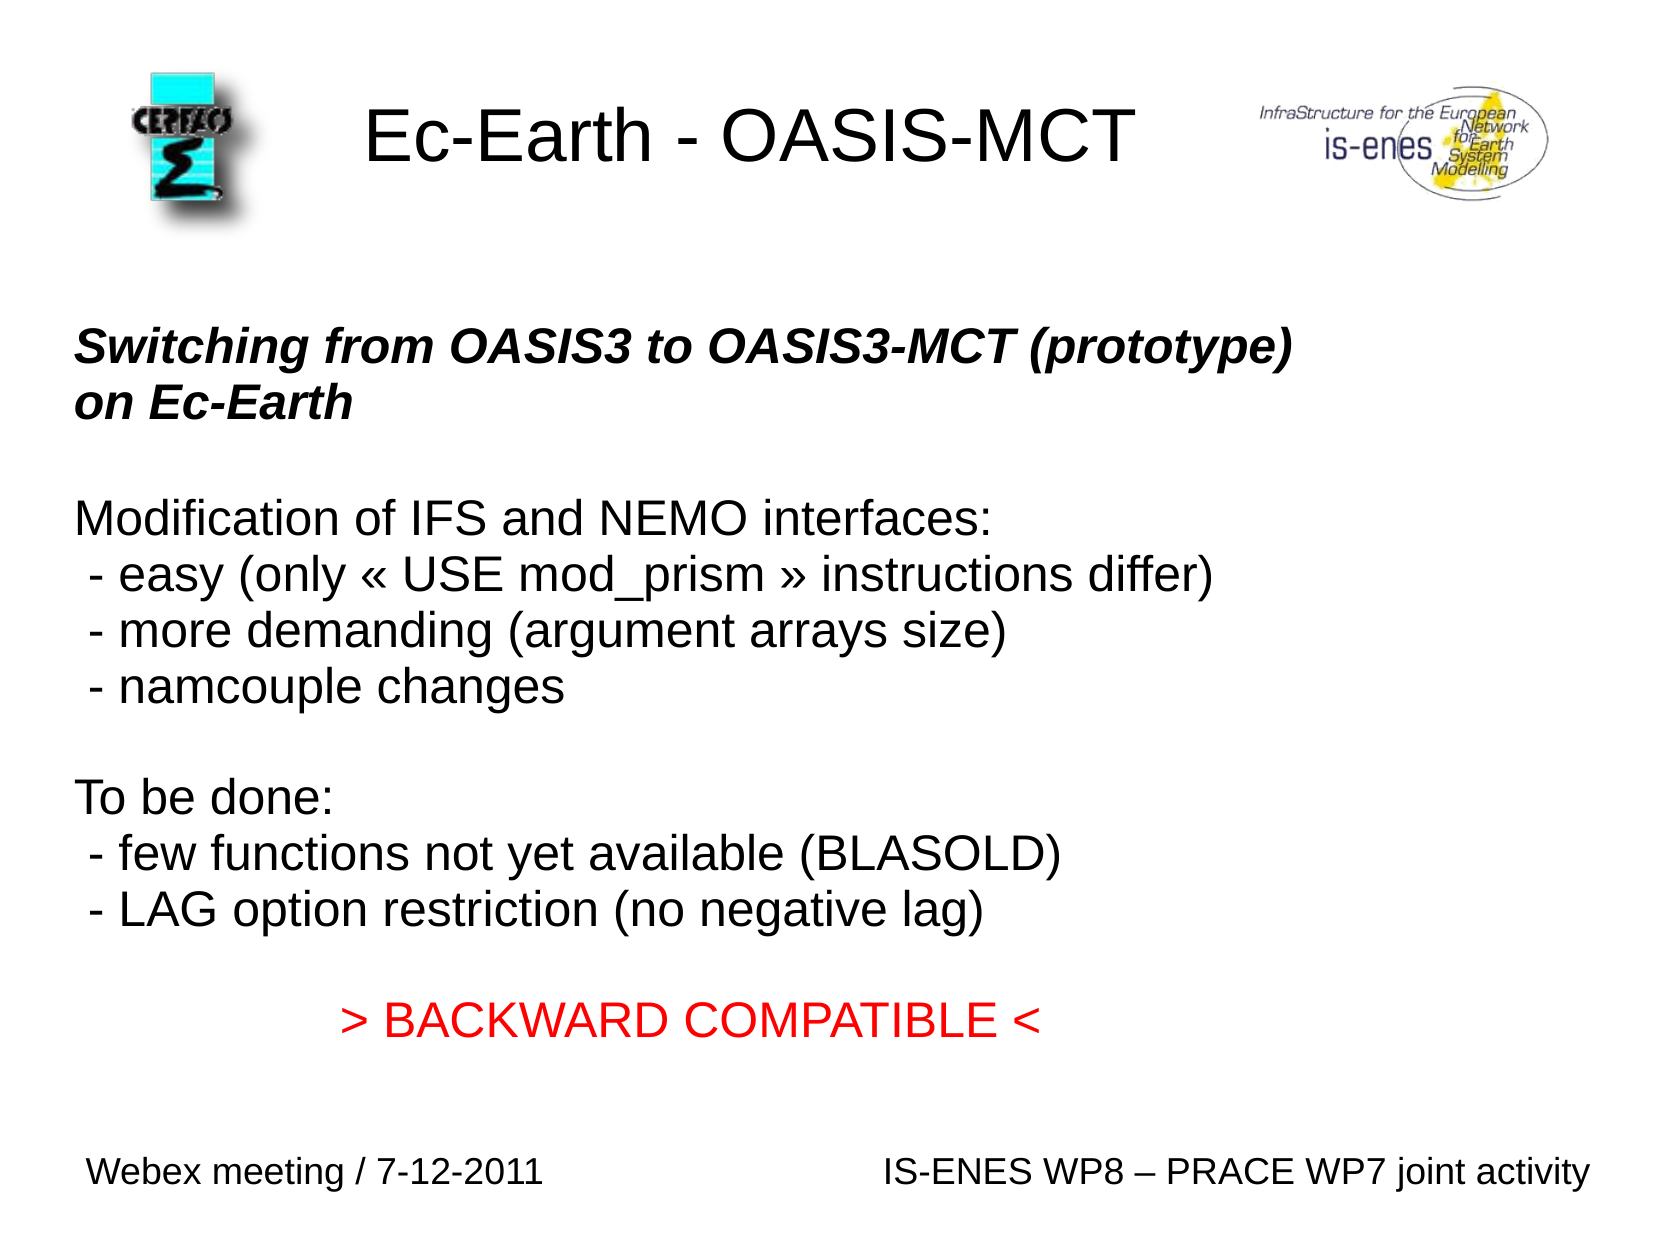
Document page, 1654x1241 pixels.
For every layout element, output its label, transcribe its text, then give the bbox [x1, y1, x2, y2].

picture [1255, 81, 1549, 204]
text_box Switching from OASIS3 to OASIS3-MCT (prototype) on Ec-Earth Modification of IFS and NEMO interfaces: - easy (only « USE mod_prism » instructions differ) - more demanding (argument arrays size) - namcouple changes To be done: - few functions not yet available (BLASOLD) - LAG option restriction (no negative lag) > BACKWARD COMPATIBLE < [59, 311, 1461, 1082]
picture [118, 59, 282, 249]
